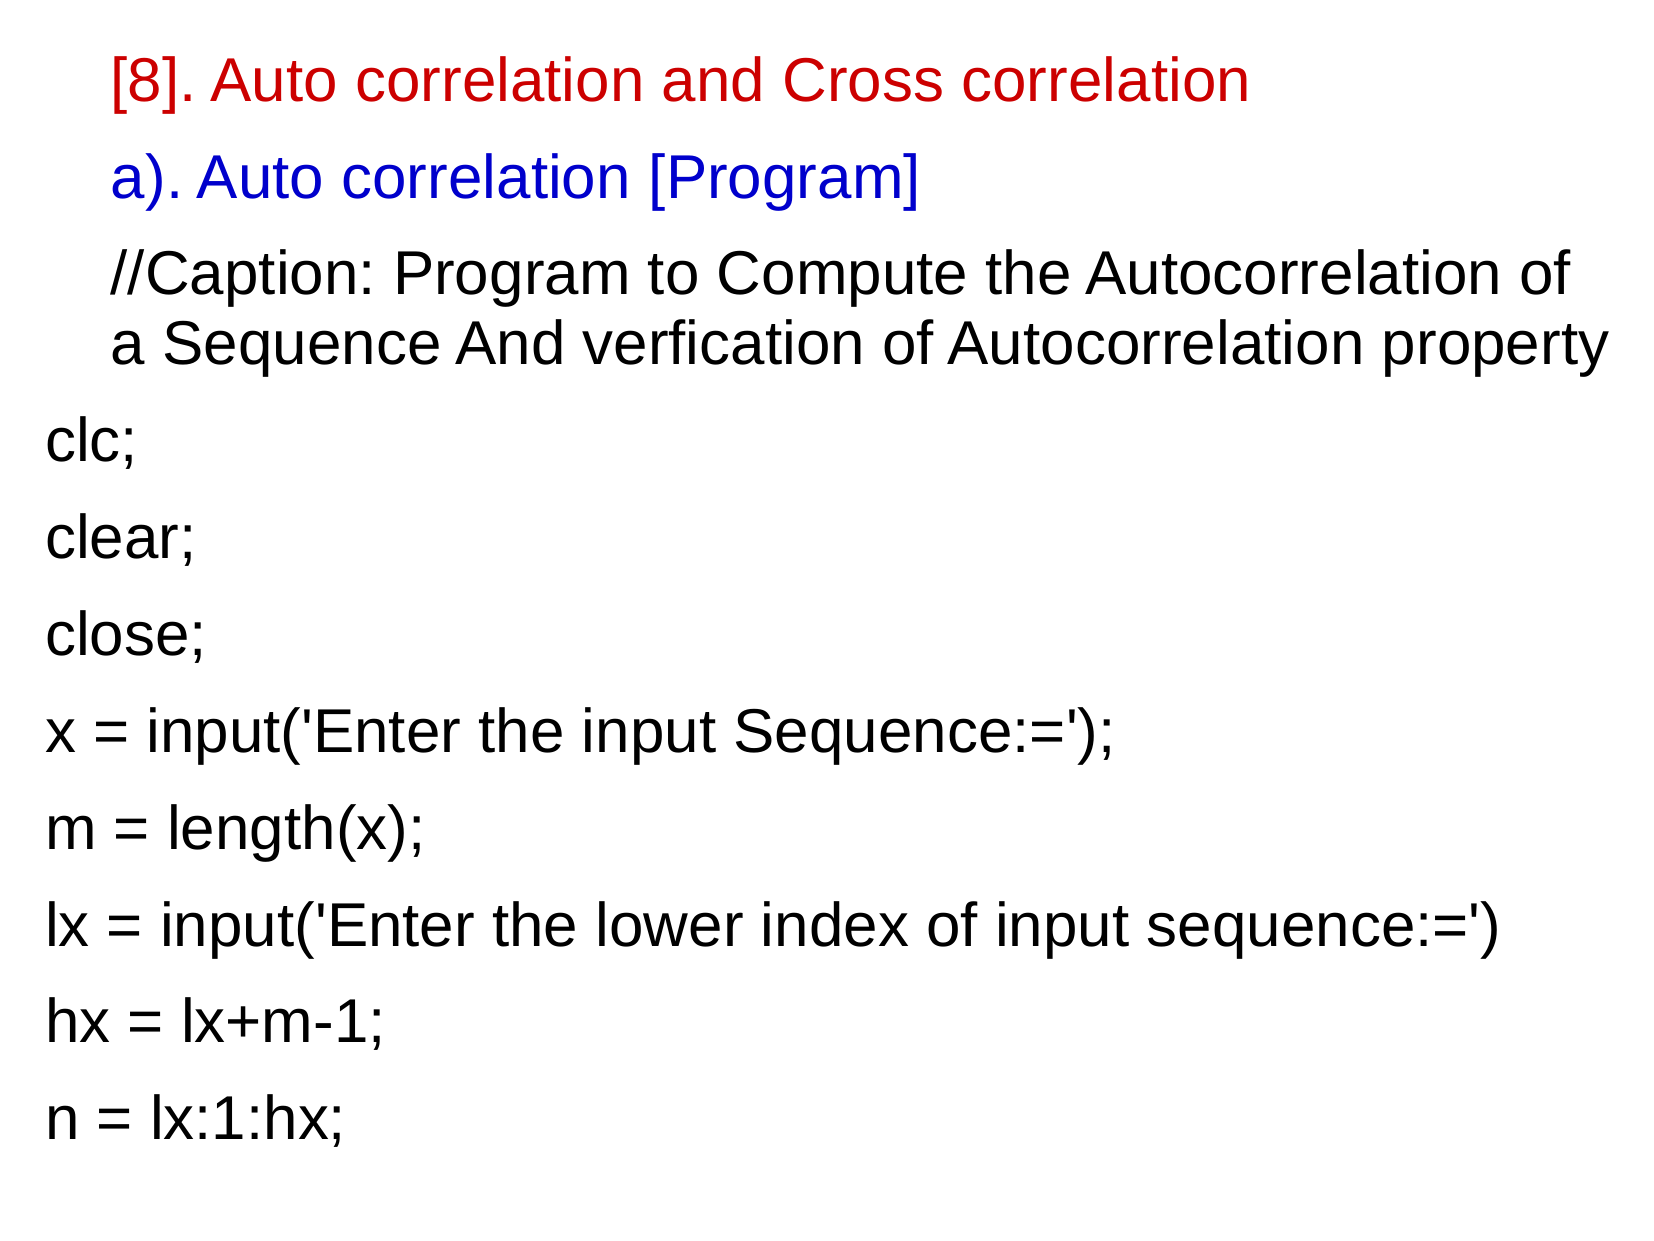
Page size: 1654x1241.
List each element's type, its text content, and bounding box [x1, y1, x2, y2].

list [8]. Auto correlation and Cross correlation a). Auto correlation [Program] //Caption: Program to Compute the Autocorrelation of a Sequence And verfication of Autocorrelation property clc; clear; close; x = input('Enter the input Sequence:='); m = length(x); lx = input('Enter the lower index of input sequence:=') hx = lx+m-1; n = lx:1:hx; [45, 45, 1621, 1201]
